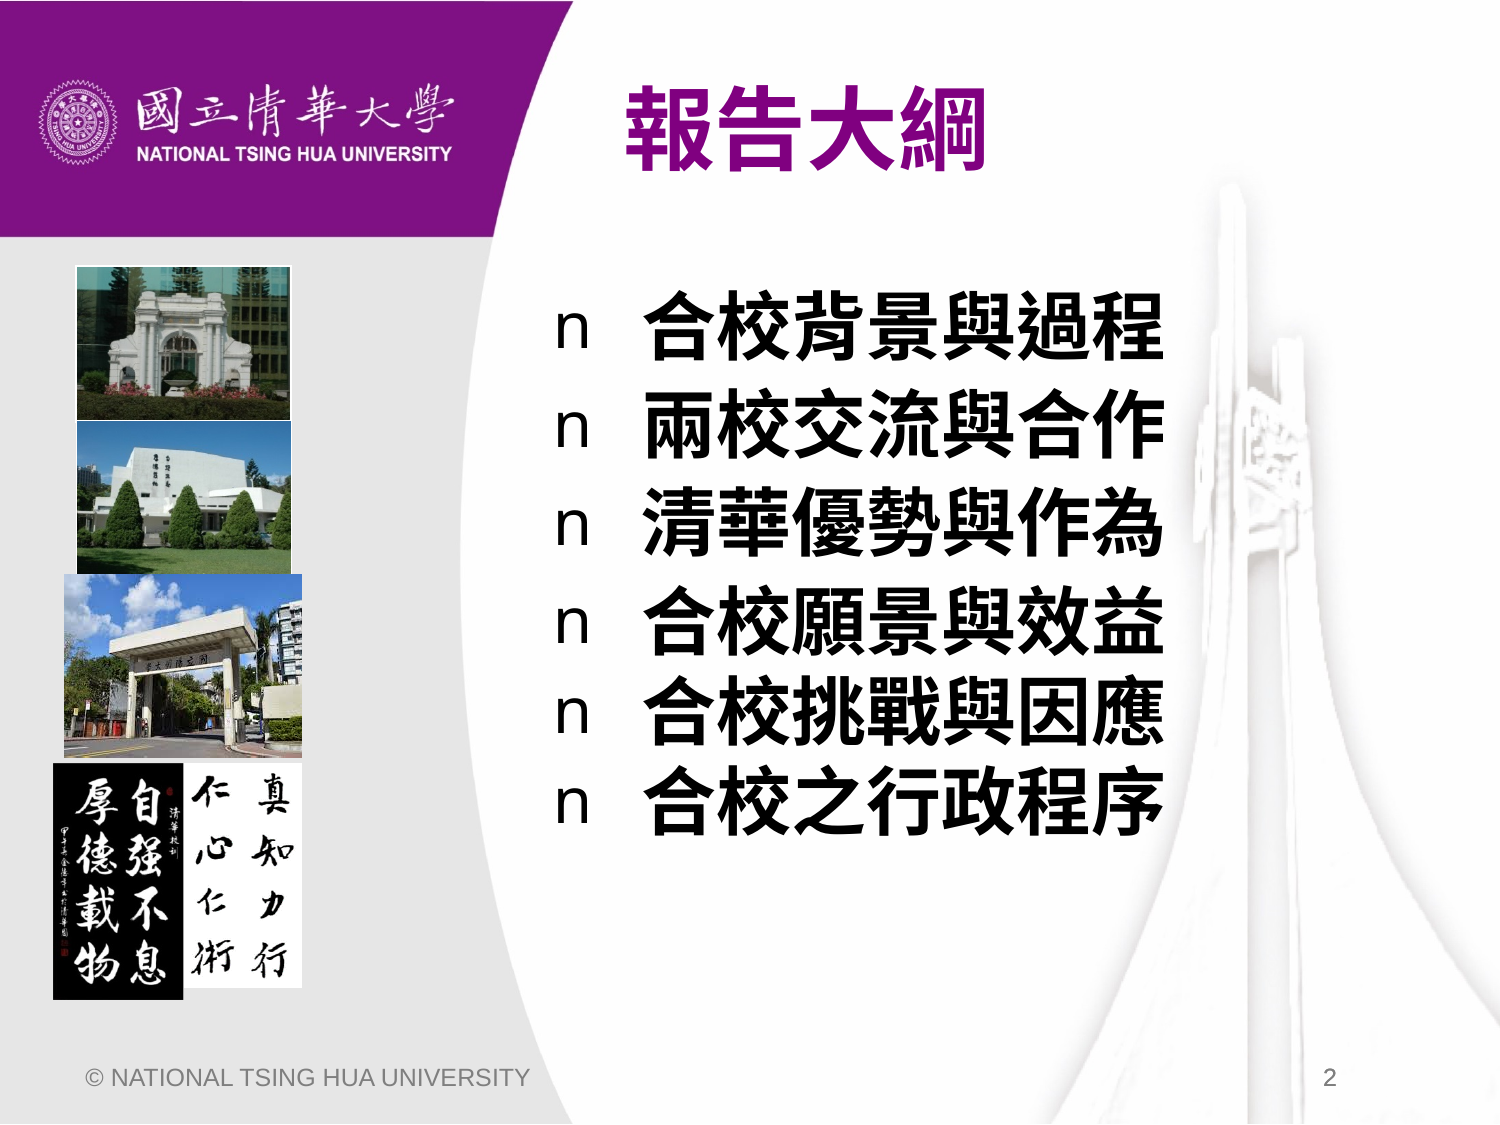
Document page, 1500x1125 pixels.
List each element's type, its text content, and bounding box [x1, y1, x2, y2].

picture [53, 763, 302, 1000]
picture [64, 267, 302, 758]
text_box [1308, 1050, 1426, 1103]
text_box © NATIONAL TSING HUA UNIVERSITY [70, 1050, 823, 1103]
list 合校背景與過程 兩校交流與合作 清華優勢與作為 合校願景與效益 合校挑戰與因應 合校之行政程序 [537, 271, 1461, 987]
title 報告大綱 [608, 66, 1398, 215]
